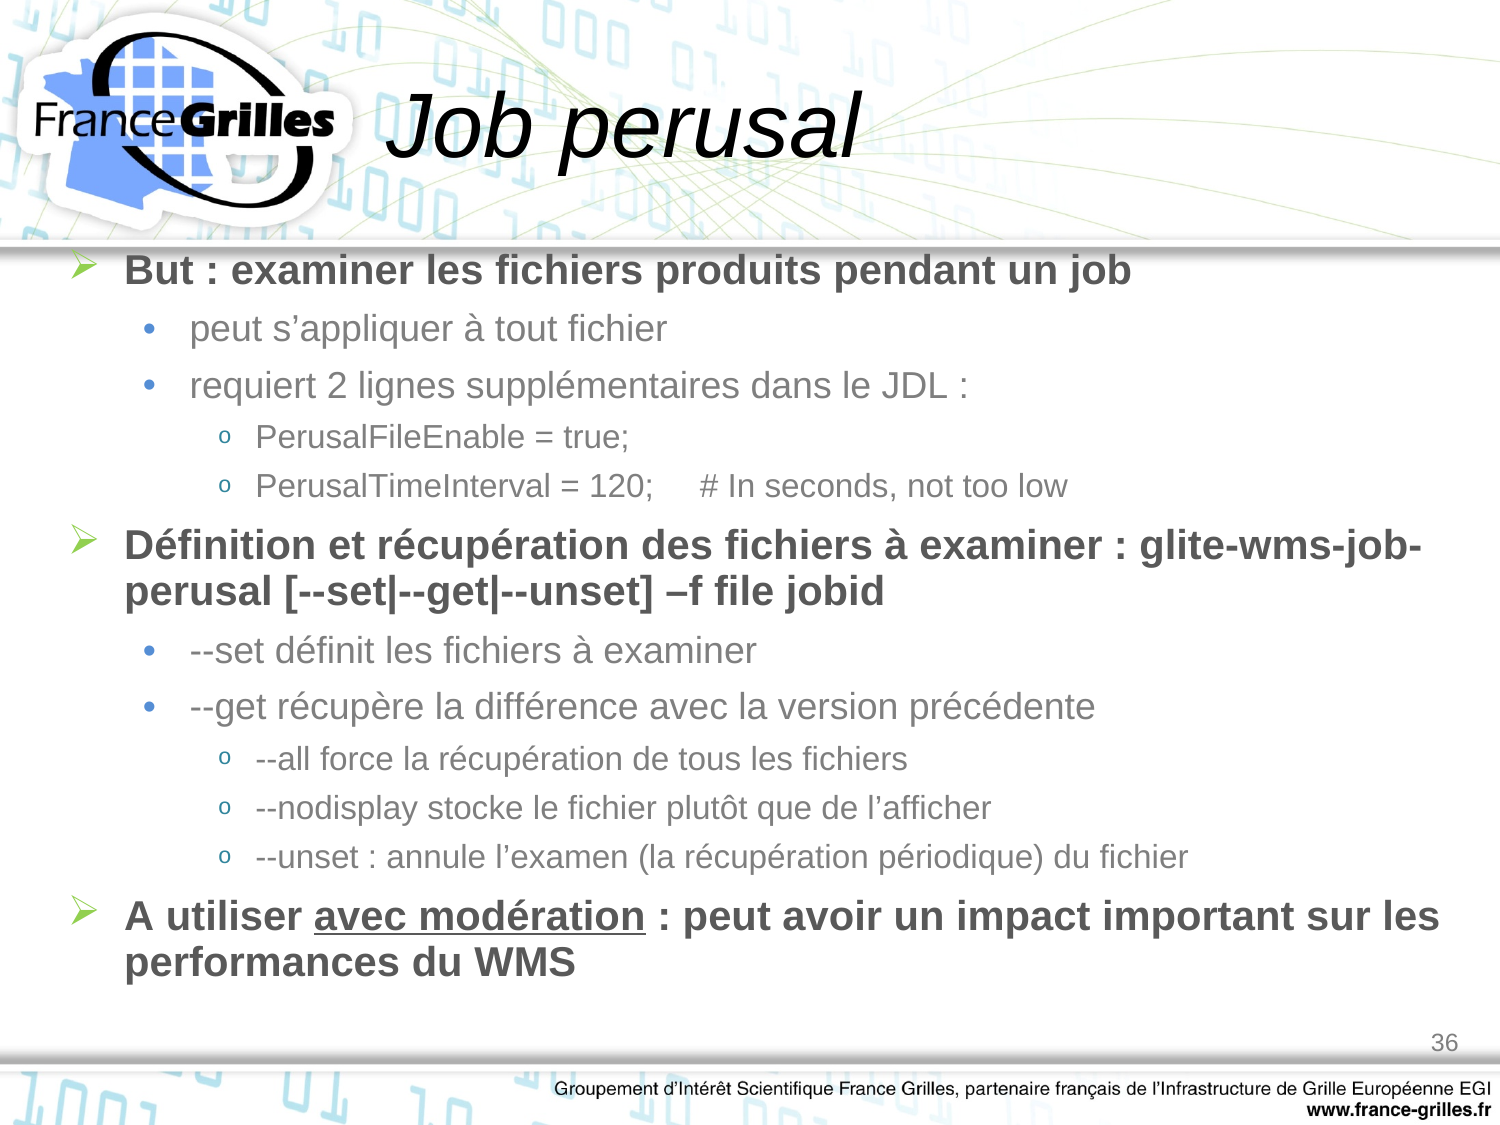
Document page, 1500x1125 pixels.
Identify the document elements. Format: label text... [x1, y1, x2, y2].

list But : examiner les fichiers produits pendant un job peut s’appliquer à tout fichier requiert 2 lignes supplémentaires dans le JDL : PerusalFileEnable = true; PerusalTimeInterval = 120; # In seconds, not too low Définition et récupération des fichiers à examiner : glite-wms-job-perusal [--set|--get|--unset] –f file jobid --set définit les fichiers à examiner --get récupère la différence avec la version précédente --all force la récupération de tous les fichiers --nodisplay stocke le fichier plutôt que de l’afficher --unset : annule l’examen (la récupération périodique) du fichier A utiliser avec modération : peut avoir un impact important sur les performances du WMS [53, 238, 1459, 1071]
title Job perusal [372, 7, 1459, 238]
picture [0, 0, 1500, 1125]
